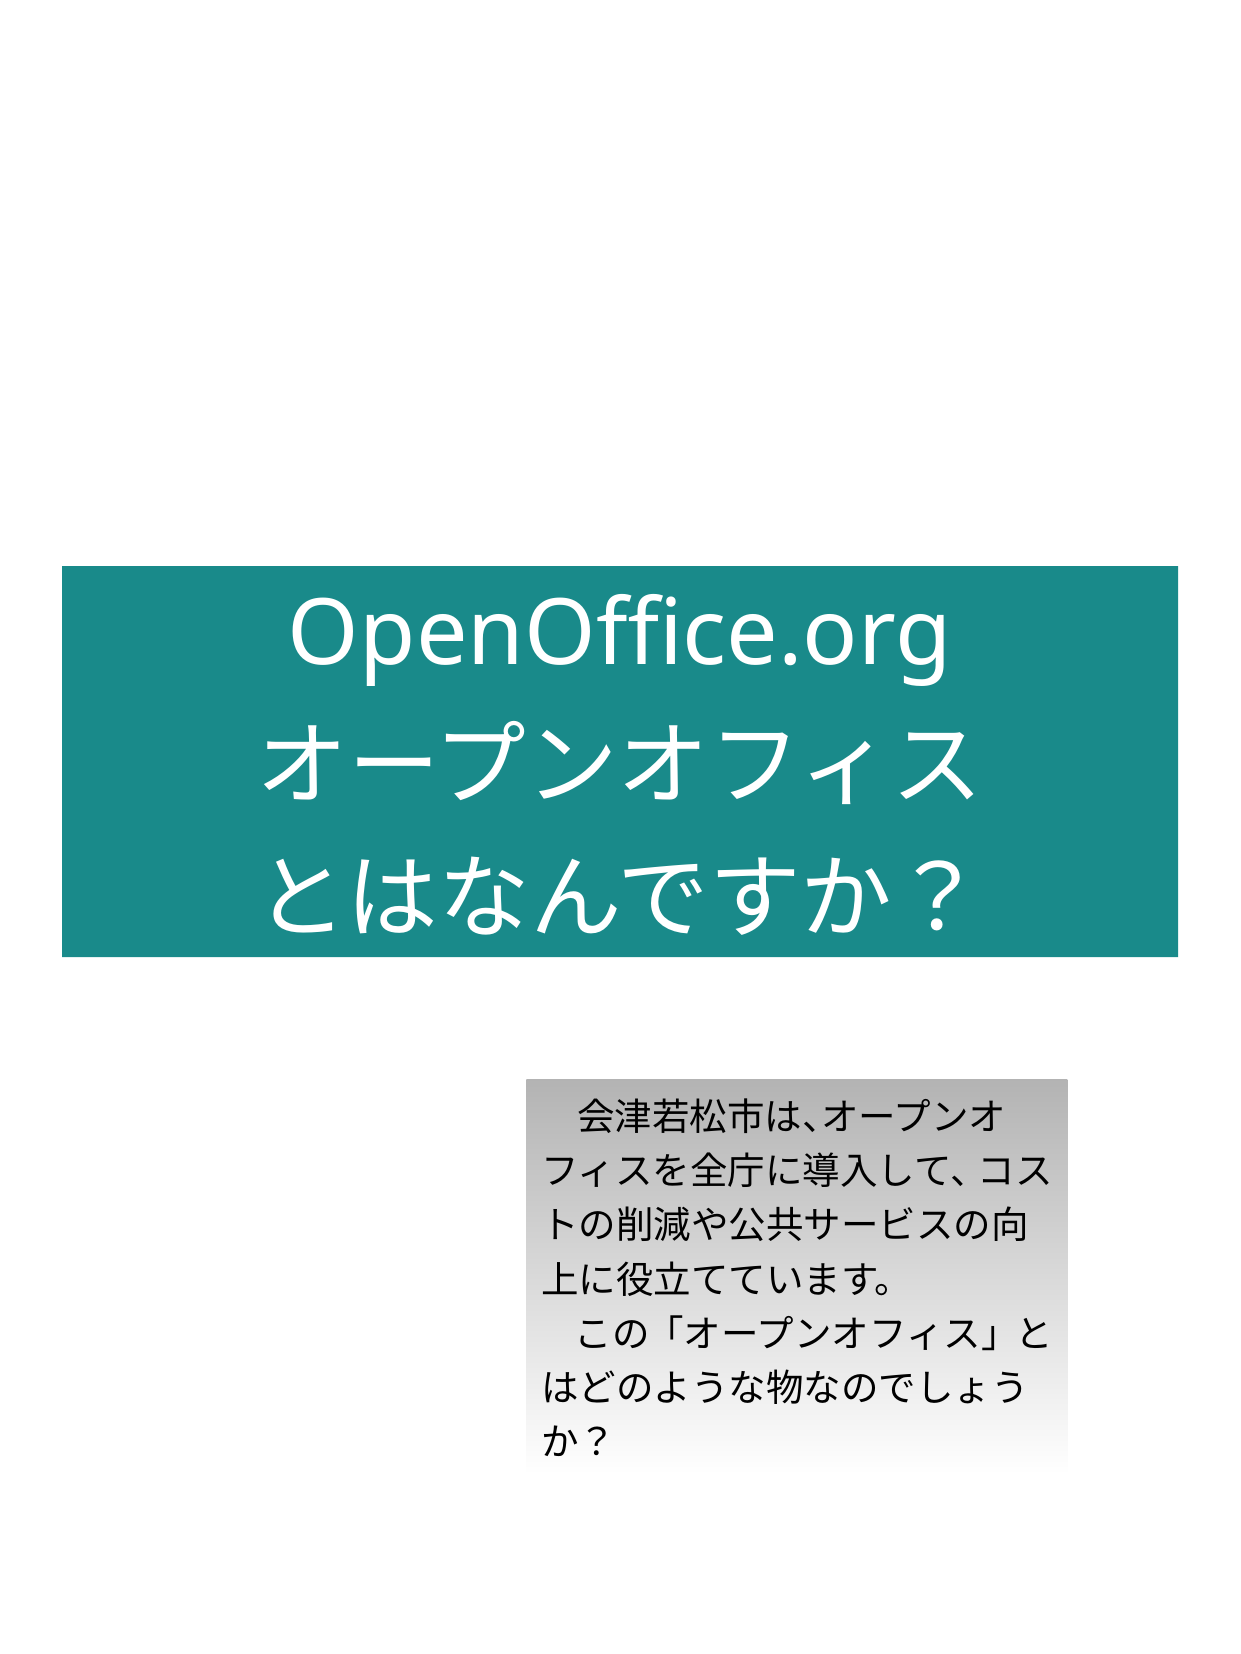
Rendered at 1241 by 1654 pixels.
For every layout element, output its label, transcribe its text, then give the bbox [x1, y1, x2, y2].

title OpenOffice.org オープンオフィス とはなんですか？ [62, 623, 1179, 900]
text_box 会津若松市は、オープンオフィスを全庁に導入して、コストの削減や公共サービスの向上に役立てています。 この「オープンオフィス」とはどのような物なのでしょうか？ [526, 1079, 1068, 1320]
